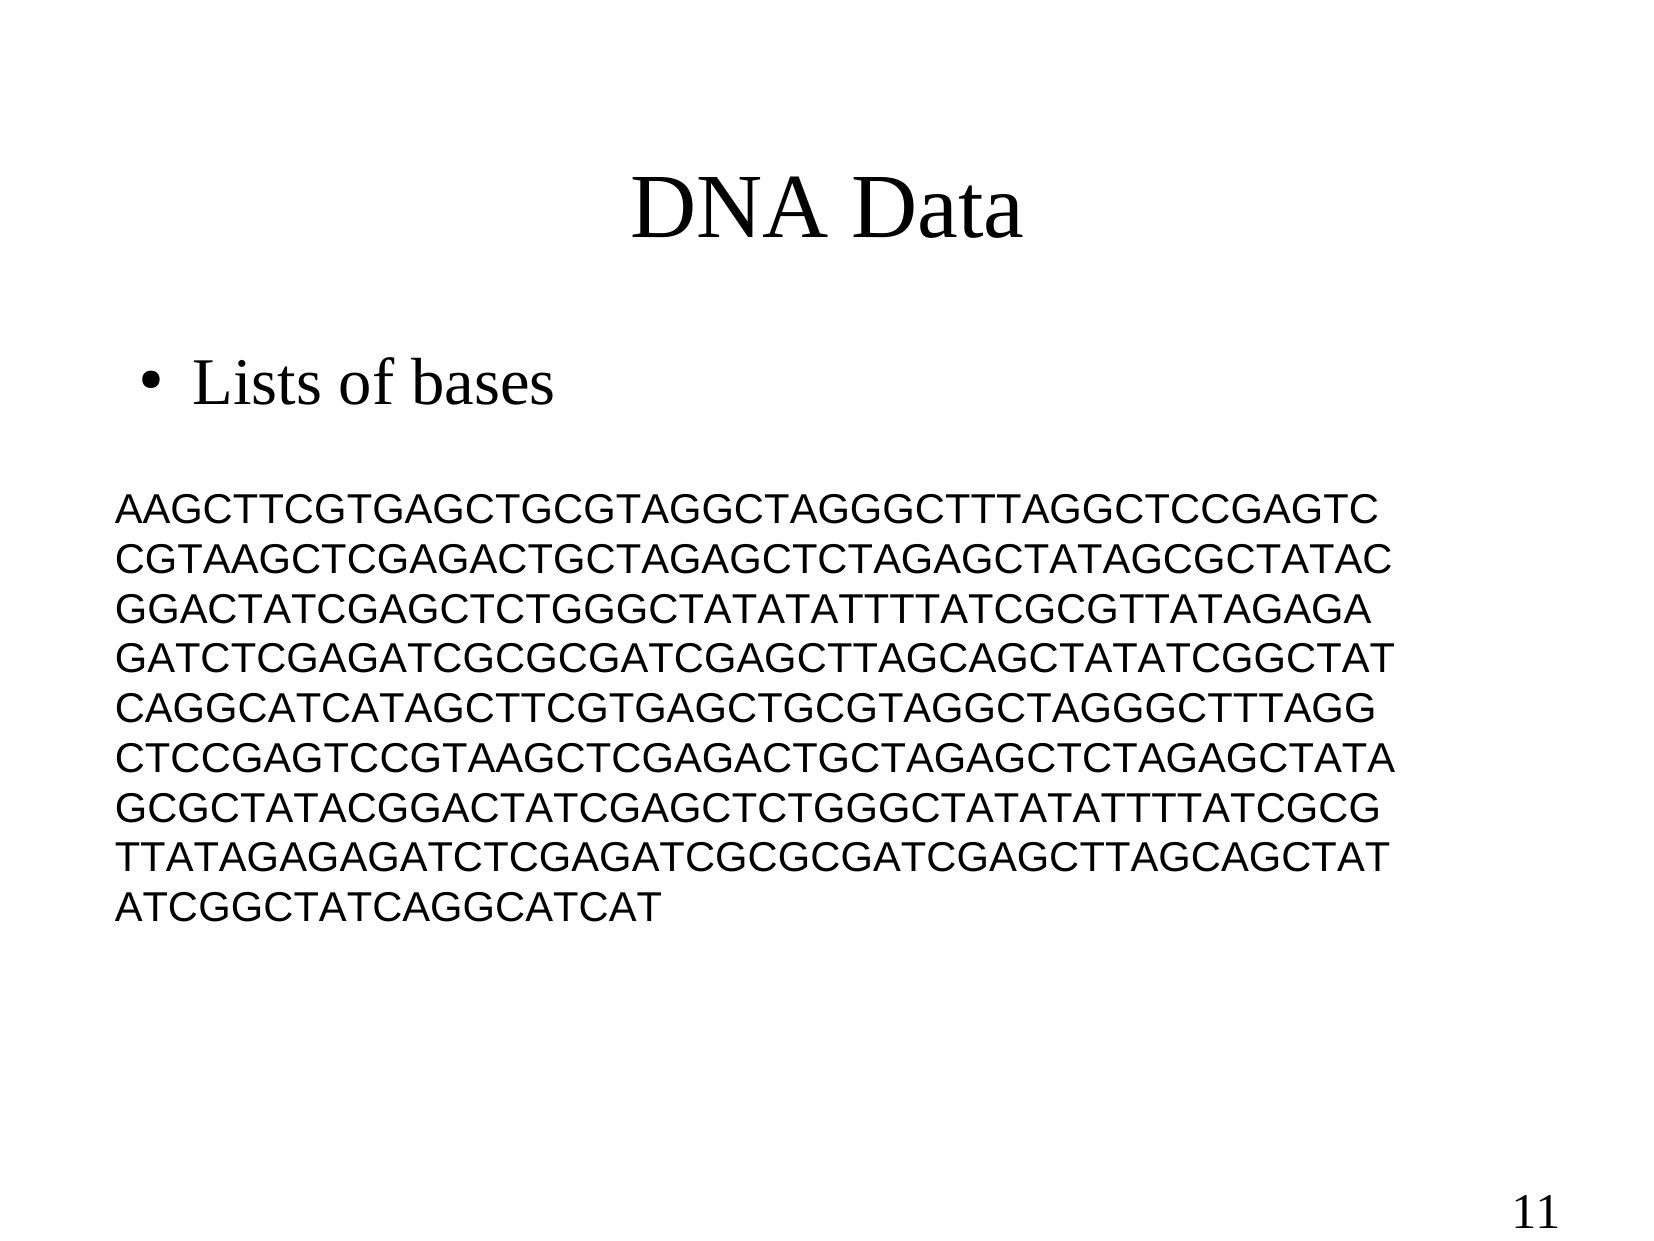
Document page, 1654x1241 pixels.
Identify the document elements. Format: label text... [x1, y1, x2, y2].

list Lists of bases [121, 344, 1534, 432]
text_box <number> [1511, 1183, 1654, 1241]
text_box AAGCTTCGTGAGCTGCGTAGGCTAGGGCTTTAGGCTCCGAGTCCGTAAGCTCGAGACTGCTAGAGCTCTAGAGCTATAGCGCTATACGGACTATCGAGCTCTGGGCTATATATTTTATCGCGTTATAGAGAGATCTCGAGATCGCGCGATCGAGCTTAGCAGCTATATCGGCTATCAGGCATCATAGCTTCGTGAGCTGCGTAGGCTAGGGCTTTAGGCTCCGAGTCCGTAAGCTCGAGACTGCTAGAGCTCTAGAGCTATAGCGCTATACGGACTATCGAGCTCTGGGCTATATATTTTATCGCGTTATAGAGAGATCTCGAGATCGCGCGATCGAGCTTAGCAGCTATATCGGCTATCAGGCATCAT [100, 474, 1413, 969]
title DNA Data [121, 102, 1534, 311]
